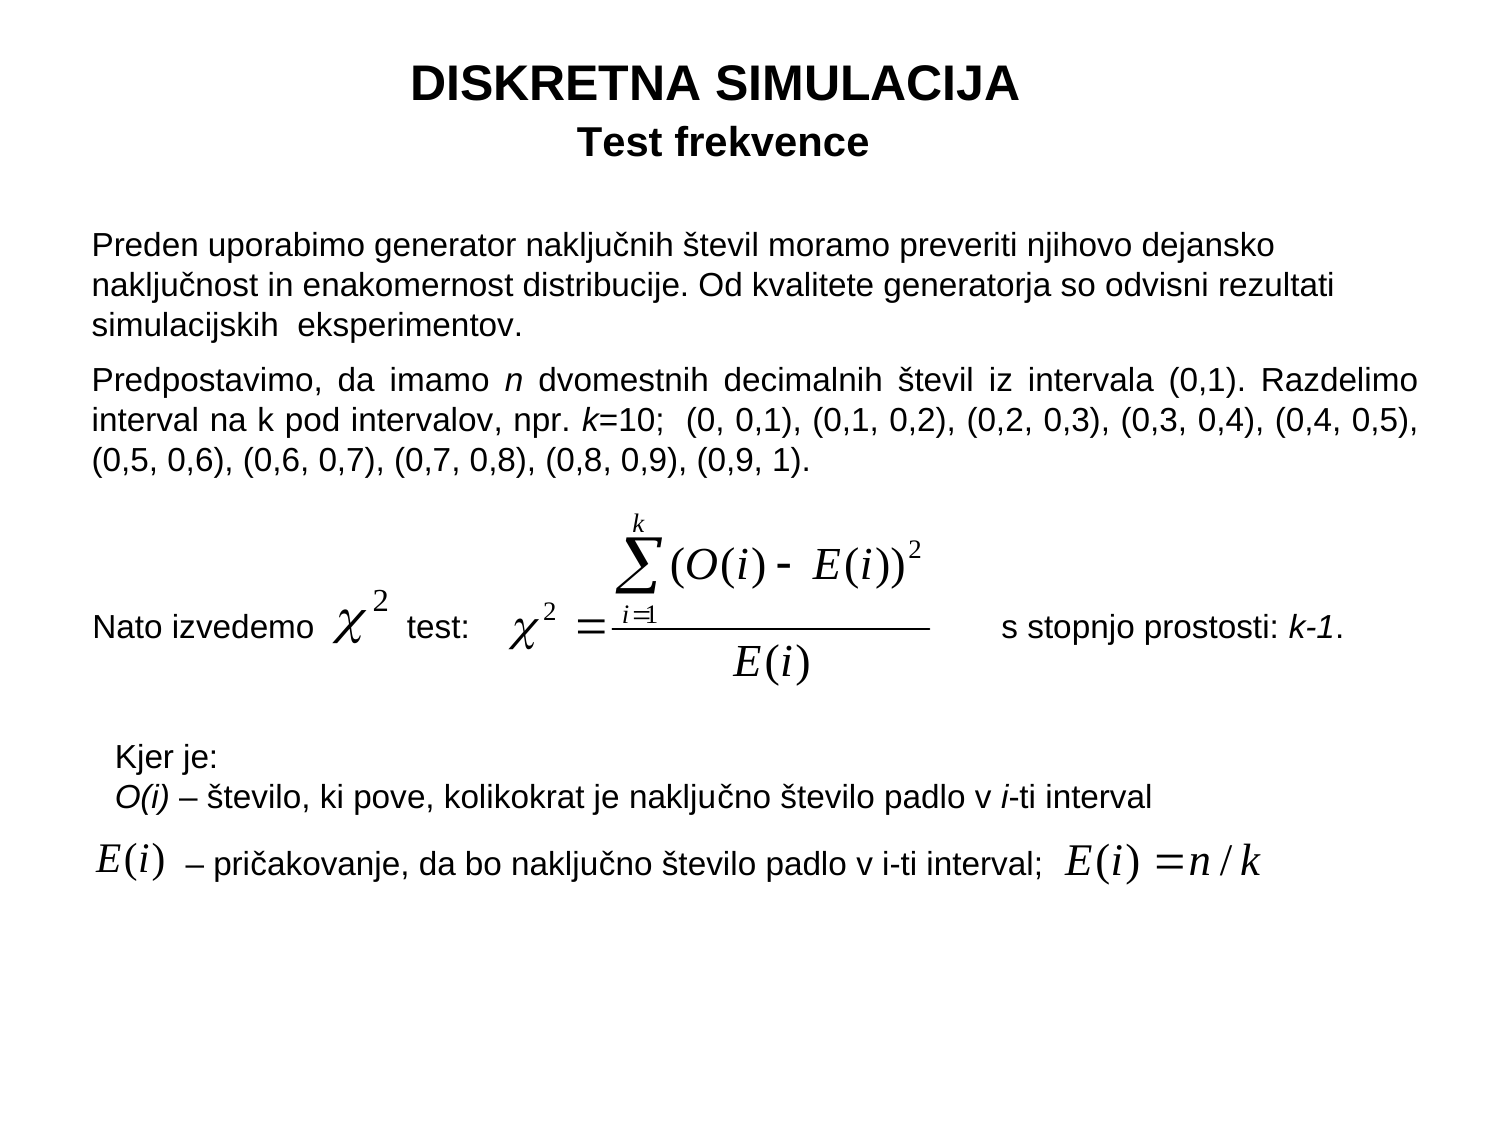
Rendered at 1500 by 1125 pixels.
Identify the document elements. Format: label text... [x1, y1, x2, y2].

chart [88, 834, 172, 891]
text_box Test frekvence [218, 90, 1081, 172]
text_box s stopnjo prostosti: k-1. [986, 597, 1360, 654]
text_box Preden uporabimo generator naključnih števil moramo preveriti njihovo dejansko naključnost in enakomernost distribucije. Od kvalitete generatorja so odvisni rezultati simulacijskih eksperimentov. [76, 215, 1365, 350]
text_box Nato izvedemo test: [77, 597, 486, 694]
chart [324, 574, 400, 657]
chart [501, 503, 940, 695]
chart [1057, 834, 1270, 895]
text_box DISKRETNA SIMULACIJA [395, 42, 1353, 119]
text_box – pričakovanje, da bo naključno število padlo v i-ti interval; [170, 833, 1059, 890]
text_box Predpostavimo, da imamo n dvomestnih decimalnih števil iz intervala (0,1). Razdelimo interval na k pod intervalov, npr. k=10; (0, 0,1), (0,1, 0,2), (0,2, 0,3), (0,3, 0,4), (0,4, 0,5), (0,5, 0,6), (0,6, 0,7), (0,7, 0,8), (0,8, 0,9), (0,9, 1). [76, 350, 1435, 486]
text_box Kjer je: O(i) – število, ki pove, kolikokrat je naključno število padlo v i-ti interval [100, 727, 1168, 834]
